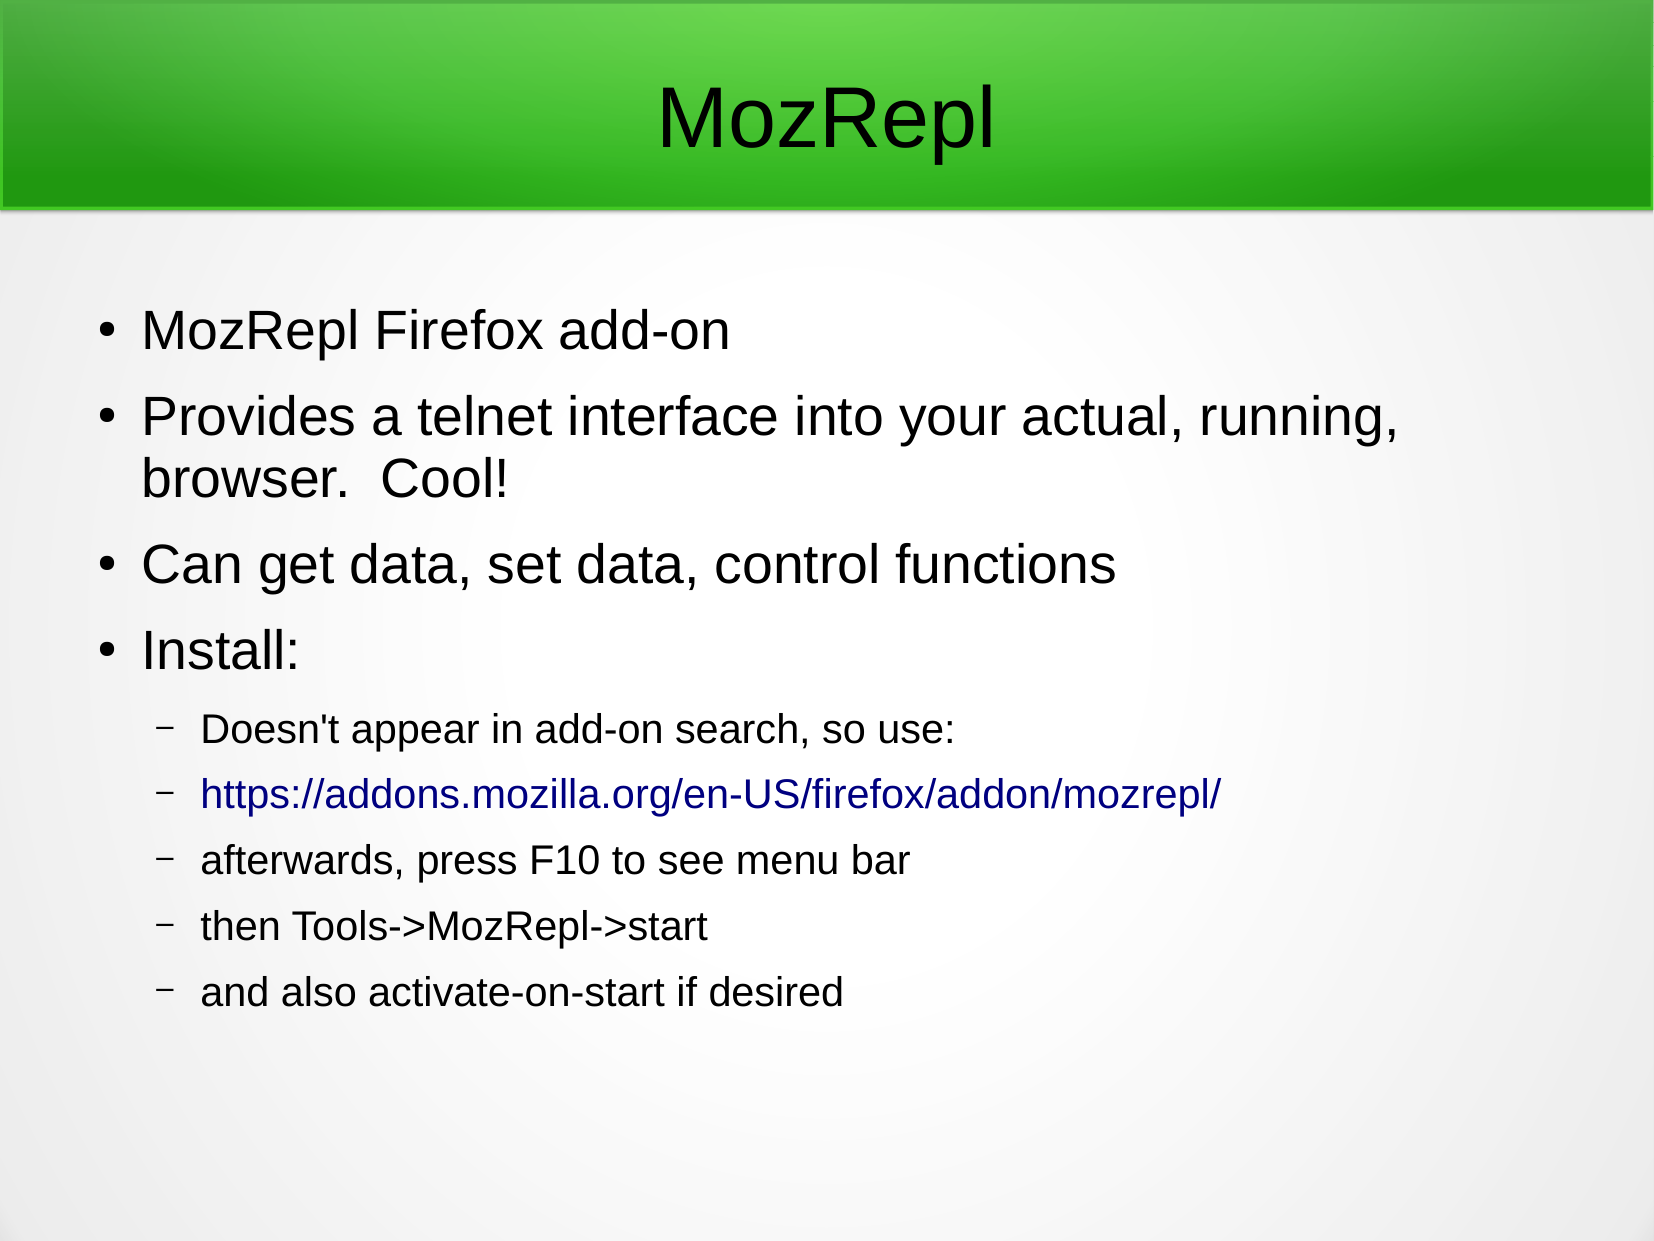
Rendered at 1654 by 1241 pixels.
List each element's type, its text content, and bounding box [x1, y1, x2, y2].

title MozRepl [82, 47, 1571, 189]
list MozRepl Firefox add-on Provides a telnet interface into your actual, running, browser. Cool! Can get data, set data, control functions Install: Doesn't appear in add-on search, so use: https://addons.mozilla.org/en-US/firefox/addon/mozrepl/ afterwards, press F10 to see menu bar then Tools->MozRepl->start and also activate-on-start if desired [82, 299, 1571, 1019]
